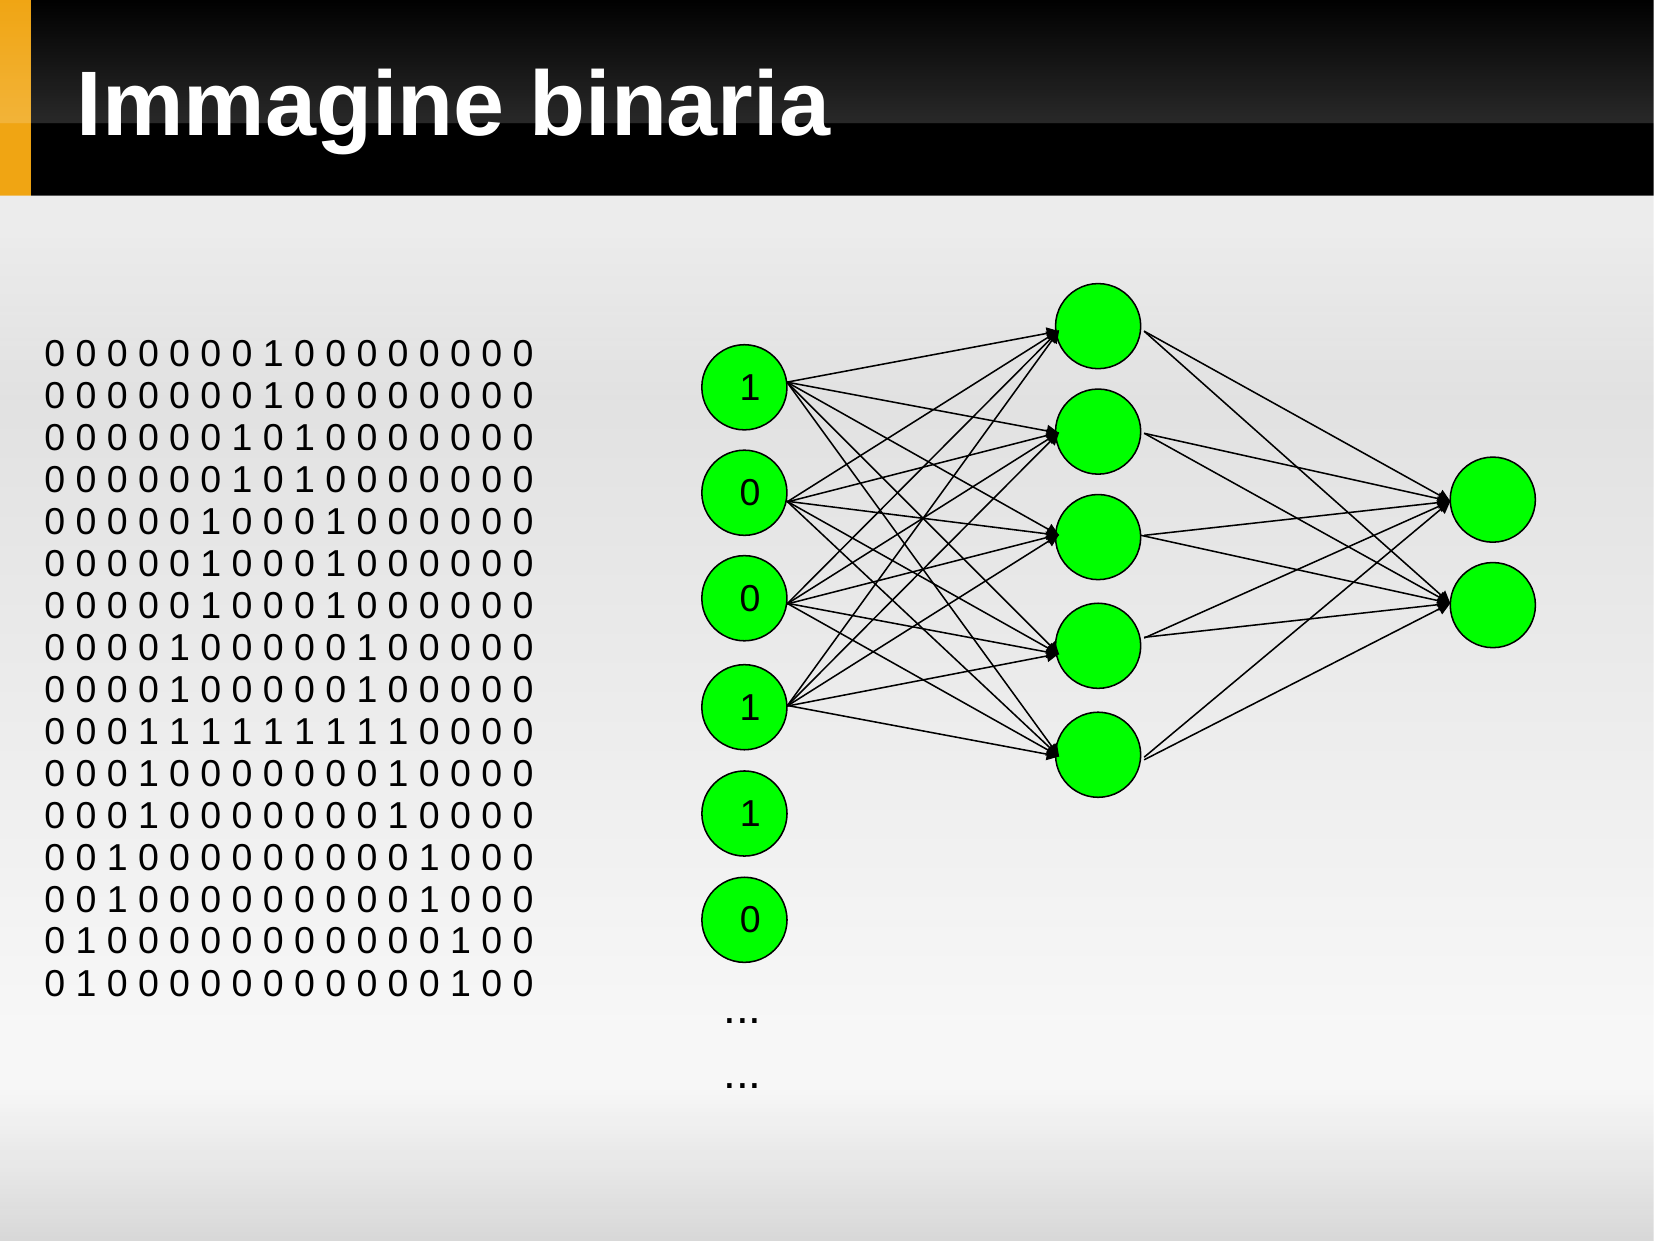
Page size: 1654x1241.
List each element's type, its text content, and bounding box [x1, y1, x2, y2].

text_box 1 [701, 664, 787, 750]
text_box 0 [701, 450, 787, 536]
text_box [1055, 389, 1141, 475]
text_box [1055, 712, 1141, 798]
text_box ... [708, 1039, 827, 1158]
text_box [1450, 562, 1536, 648]
title Immagine binaria [76, 7, 1565, 200]
text_box [1055, 494, 1141, 580]
picture [0, 0, 1654, 1241]
text_box [1055, 603, 1141, 689]
text_box [1450, 457, 1536, 543]
text_box ... [708, 974, 827, 1039]
text_box 1 [701, 770, 788, 857]
text_box [1055, 283, 1141, 369]
text_box 0 [701, 555, 787, 641]
text_box 0 0 0 0 0 0 0 1 0 0 0 0 0 0 0 0 0 0 0 0 0 0 0 1 0 0 0 0 0 0 0 0 0 0 0 0 0 0 1 0 1 0 0 0 0 0 0 0 0 0 0 0 0 0 1 0 1 0 0 0 0 0 0 0 0 0 0 0 0 1 0 0 0 1 0 0 0 0 0 0 0 0 0 0 0 1 0 0 0 1 0 0 0 0 0 0 0 0 0 0 0 1 0 0 0 1 0 0 0 0 0 0 0 0 0 0 1 0 0 0 0 0 1 0 0 0 0 0 0 0 0 0 1 0 0 0 0 0 1 0 0 0 0 0 0 0 0 1 1 1 1 1 1 1 1 1 0 0 0 0 0 0 0 1 0 0 0 0 0 0 0 1 0 0 0 0 0 0 0 1 0 0 0 0 0 0 0 1 0 0 0 0 0 0 1 0 0 0 0 0 0 0 0 0 1 0 0 0 0 0 1 0 0 0 0 0 0 0 0 0 1 0 0 0 0 1 0 0 0 0 0 0 0 0 0 0 0 1 0 0 0 1 0 0 0 0 0 0 0 0 0 0 0 1 0 0 [29, 324, 562, 1012]
text_box 1 [701, 344, 787, 430]
text_box 0 [701, 877, 788, 963]
